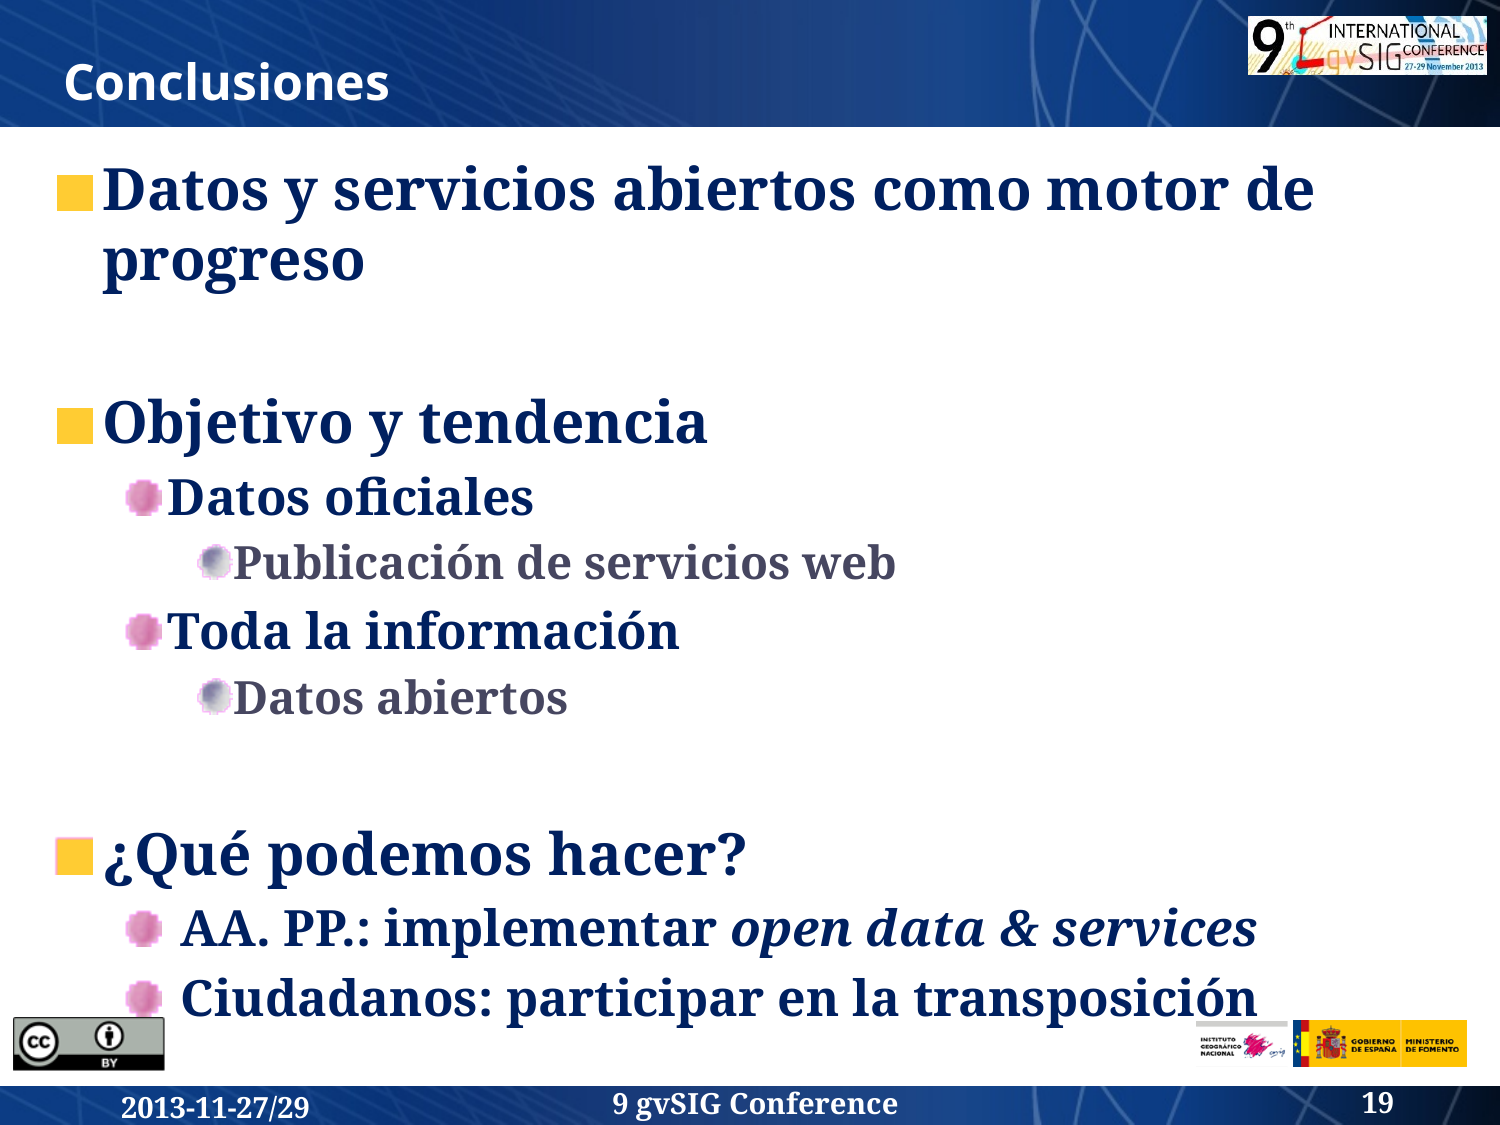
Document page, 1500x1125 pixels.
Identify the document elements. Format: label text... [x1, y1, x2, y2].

picture [1195, 1019, 1467, 1068]
picture [0, 0, 1500, 127]
list Datos y servicios abiertos como motor de progreso Objetivo y tendencia Datos oficiales Publicación de servicios web Toda la información Datos abiertos ¿Qué podemos hacer? AA. PP.: implementar open data & services Ciudadanos: participar en la transposición [31, 144, 1465, 1004]
picture [0, 1086, 1500, 1125]
title Conclusiones [0, 43, 1275, 107]
picture [13, 1004, 166, 1072]
